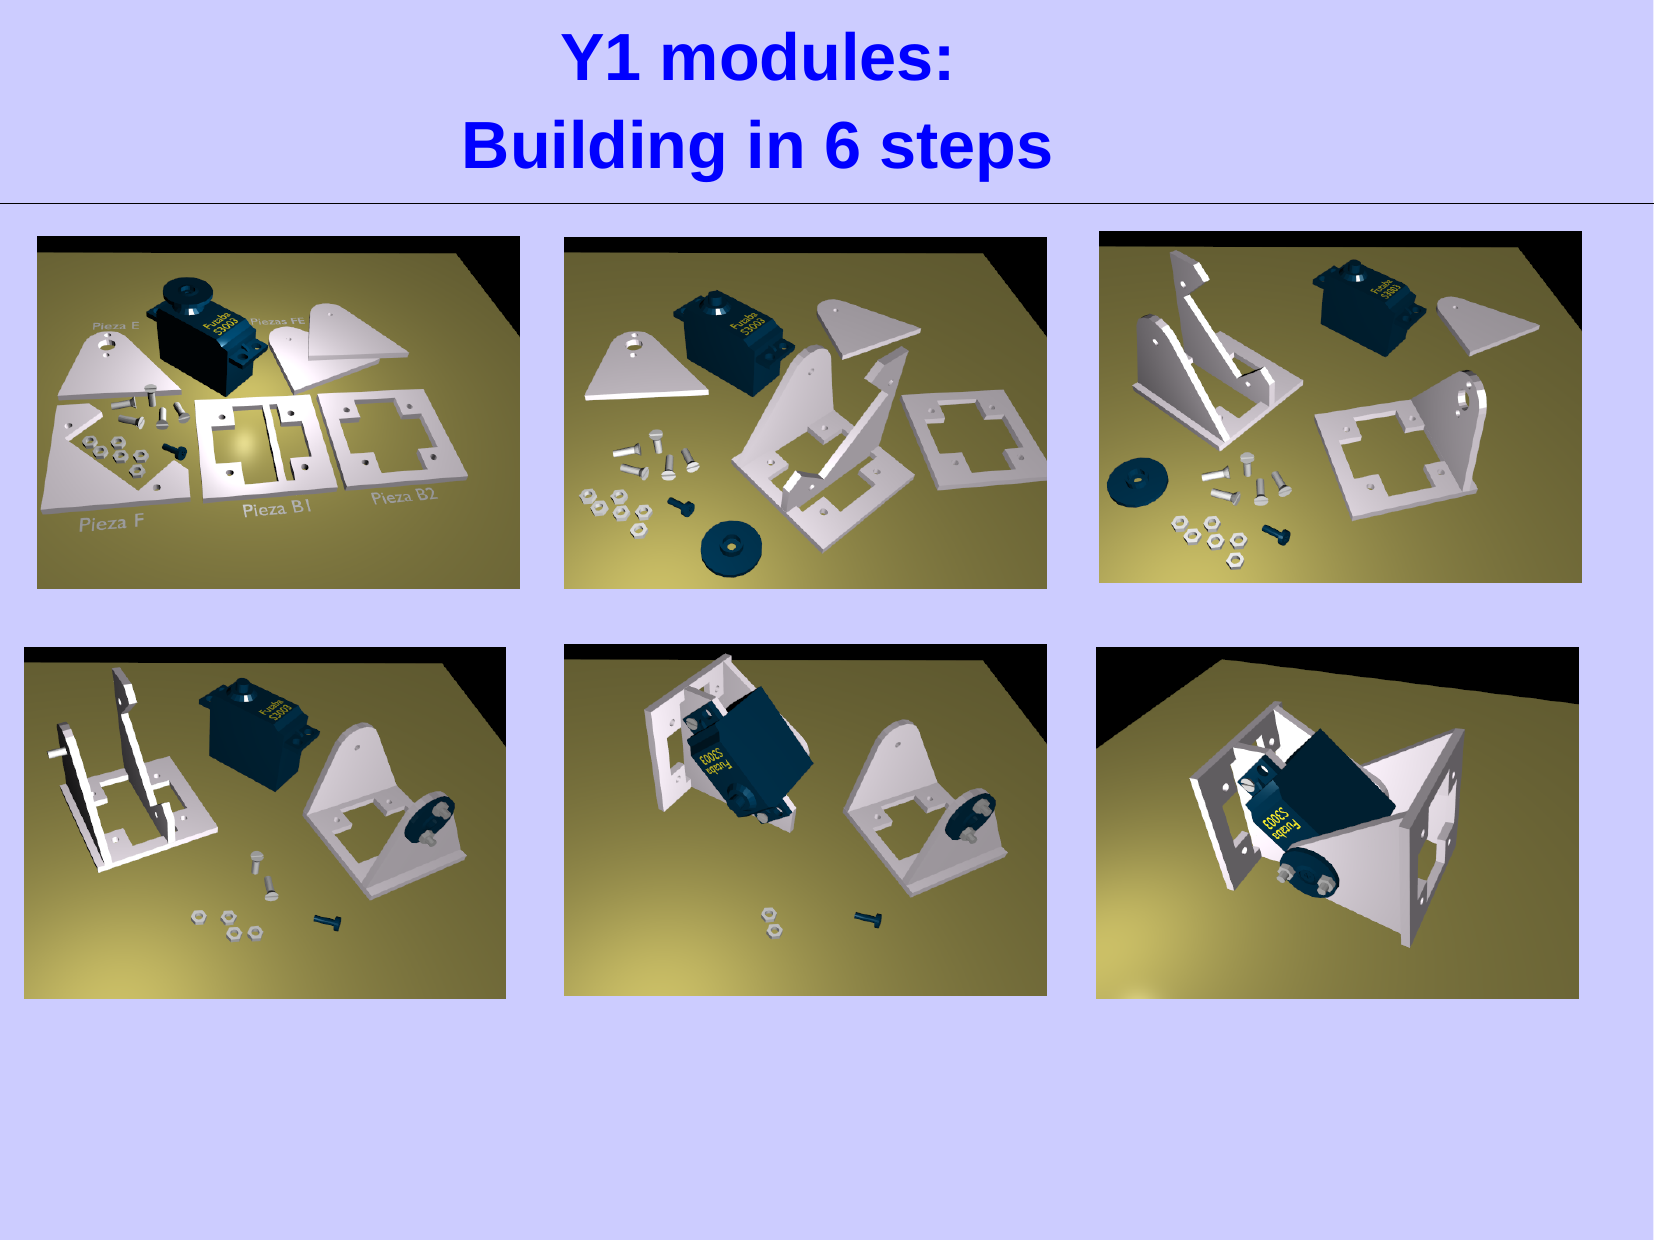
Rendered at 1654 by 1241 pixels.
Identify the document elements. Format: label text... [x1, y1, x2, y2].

picture [1099, 231, 1582, 583]
picture [37, 236, 520, 589]
picture [564, 237, 1047, 589]
title Y1 modules: Building in 6 steps [120, 0, 1396, 191]
picture [1096, 647, 1579, 999]
picture [24, 647, 506, 999]
picture [564, 644, 1047, 996]
